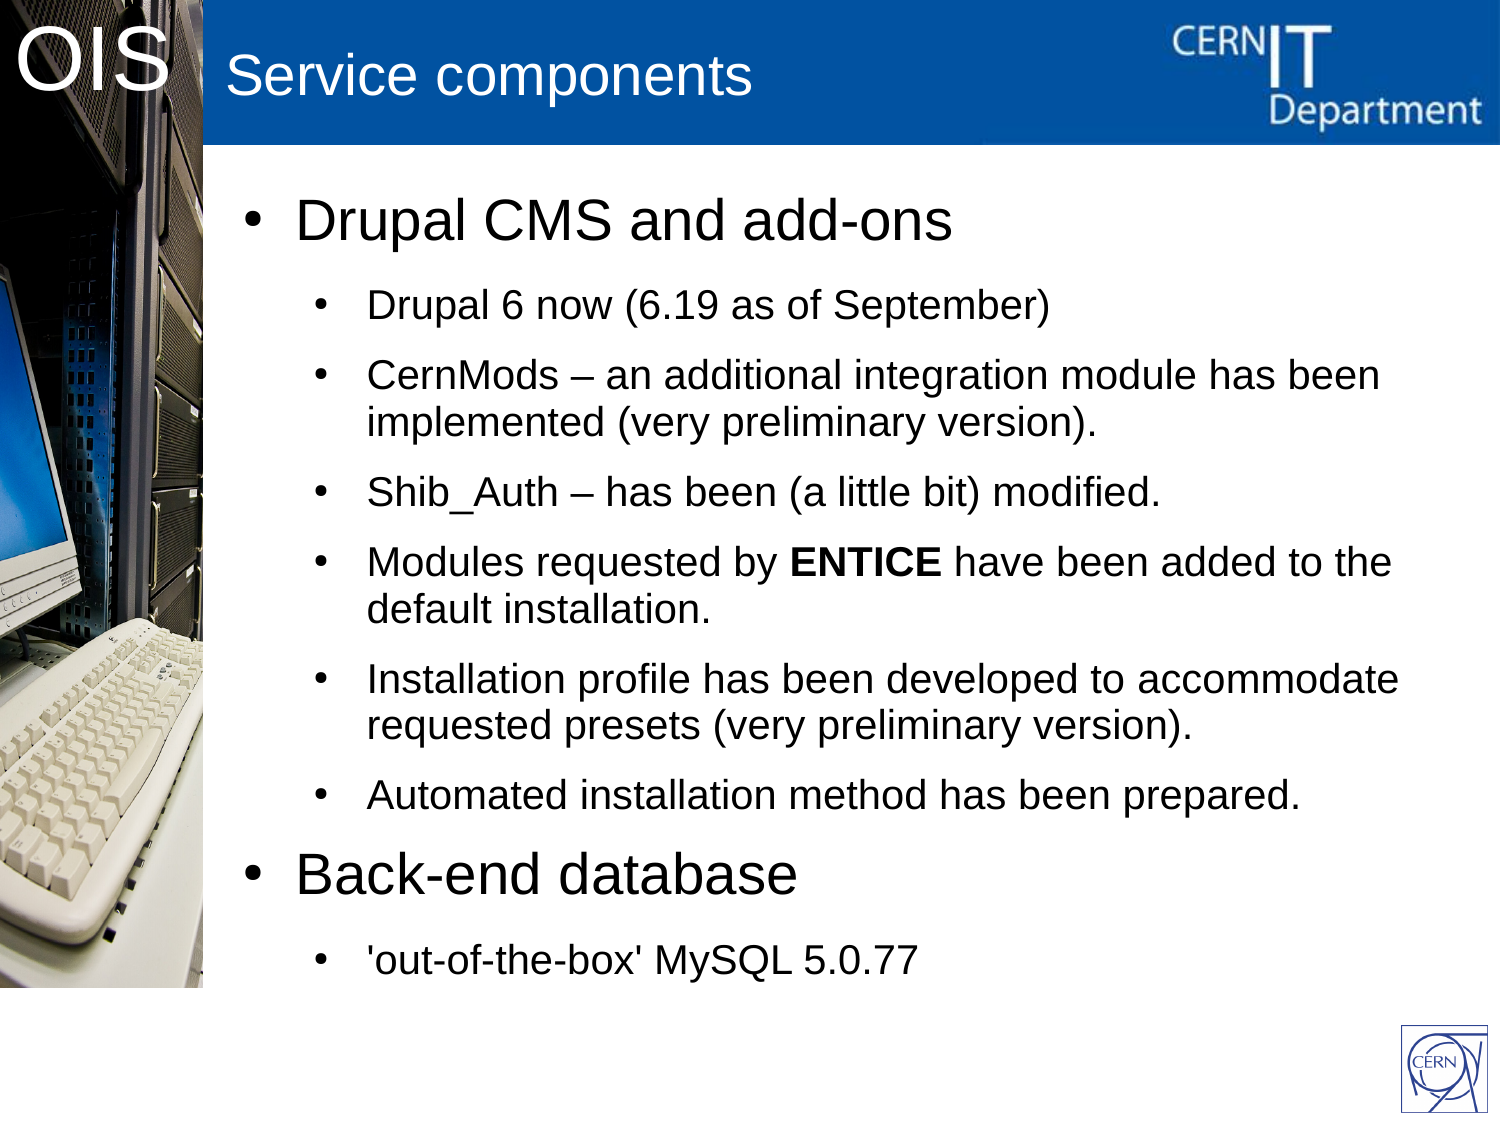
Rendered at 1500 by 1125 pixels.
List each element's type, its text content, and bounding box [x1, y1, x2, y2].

list Drupal CMS and add-ons Drupal 6 now (6.19 as of September) CernMods – an additional integration module has been implemented (very preliminary version). Shib_Auth – has been (a little bit) modified. Modules requested by ENTICE have been added to the default installation. Installation profile has been developed to accommodate requested presets (very preliminary version). Automated installation method has been prepared. Back-end database 'out-of-the-box' MySQL 5.0.77 [225, 187, 1463, 998]
picture [1401, 1025, 1488, 1113]
picture [0, 0, 1500, 988]
title Service components [225, 7, 1238, 143]
